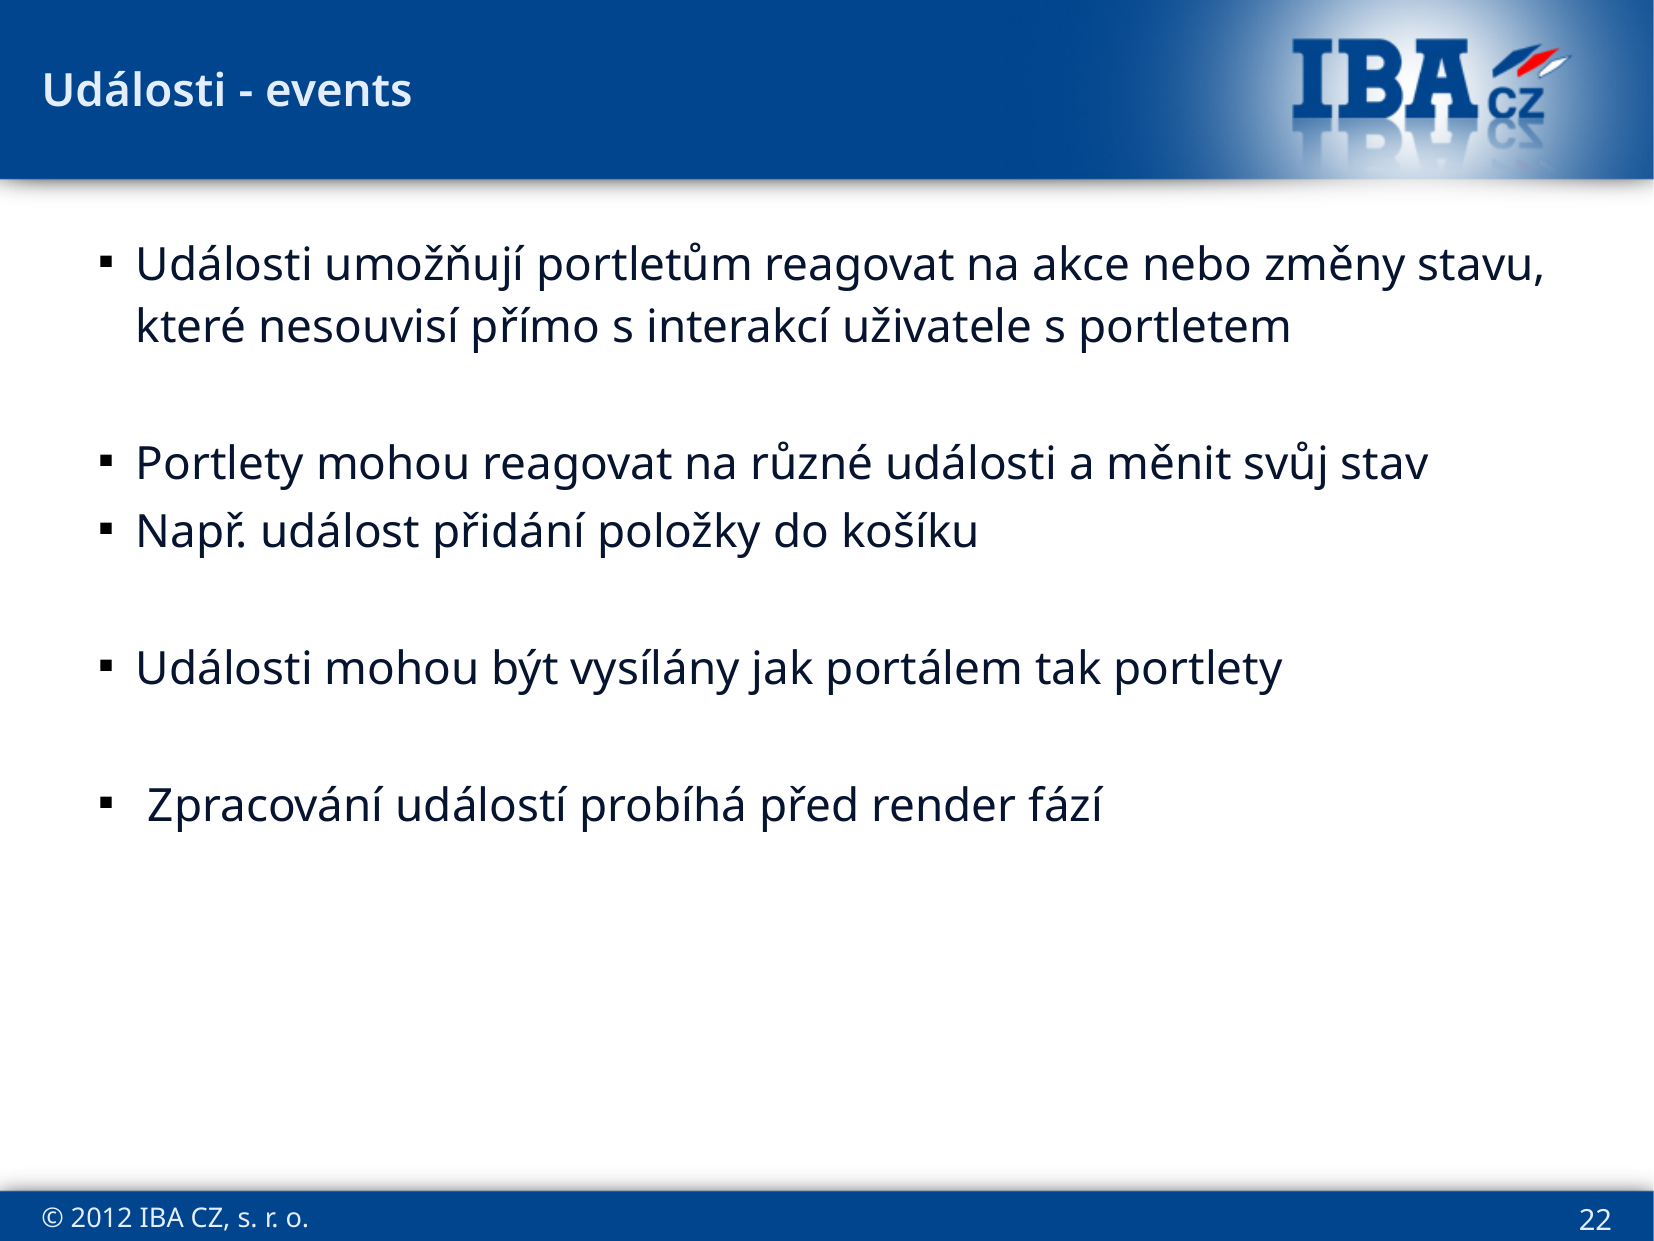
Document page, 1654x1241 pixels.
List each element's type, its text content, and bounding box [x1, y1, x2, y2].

title Události - events [41, 0, 1105, 178]
picture [0, 0, 1654, 1241]
list Události umožňují portletům reagovat na akce nebo změny stavu, které nesouvisí přímo s interakcí uživatele s portletem Portlety mohou reagovat na různé události a měnit svůj stav Např. událost přidání položky do košíku Události mohou být vysílány jak portálem tak portlety Zpracování událostí probíhá před render fází [82, 231, 1571, 1152]
